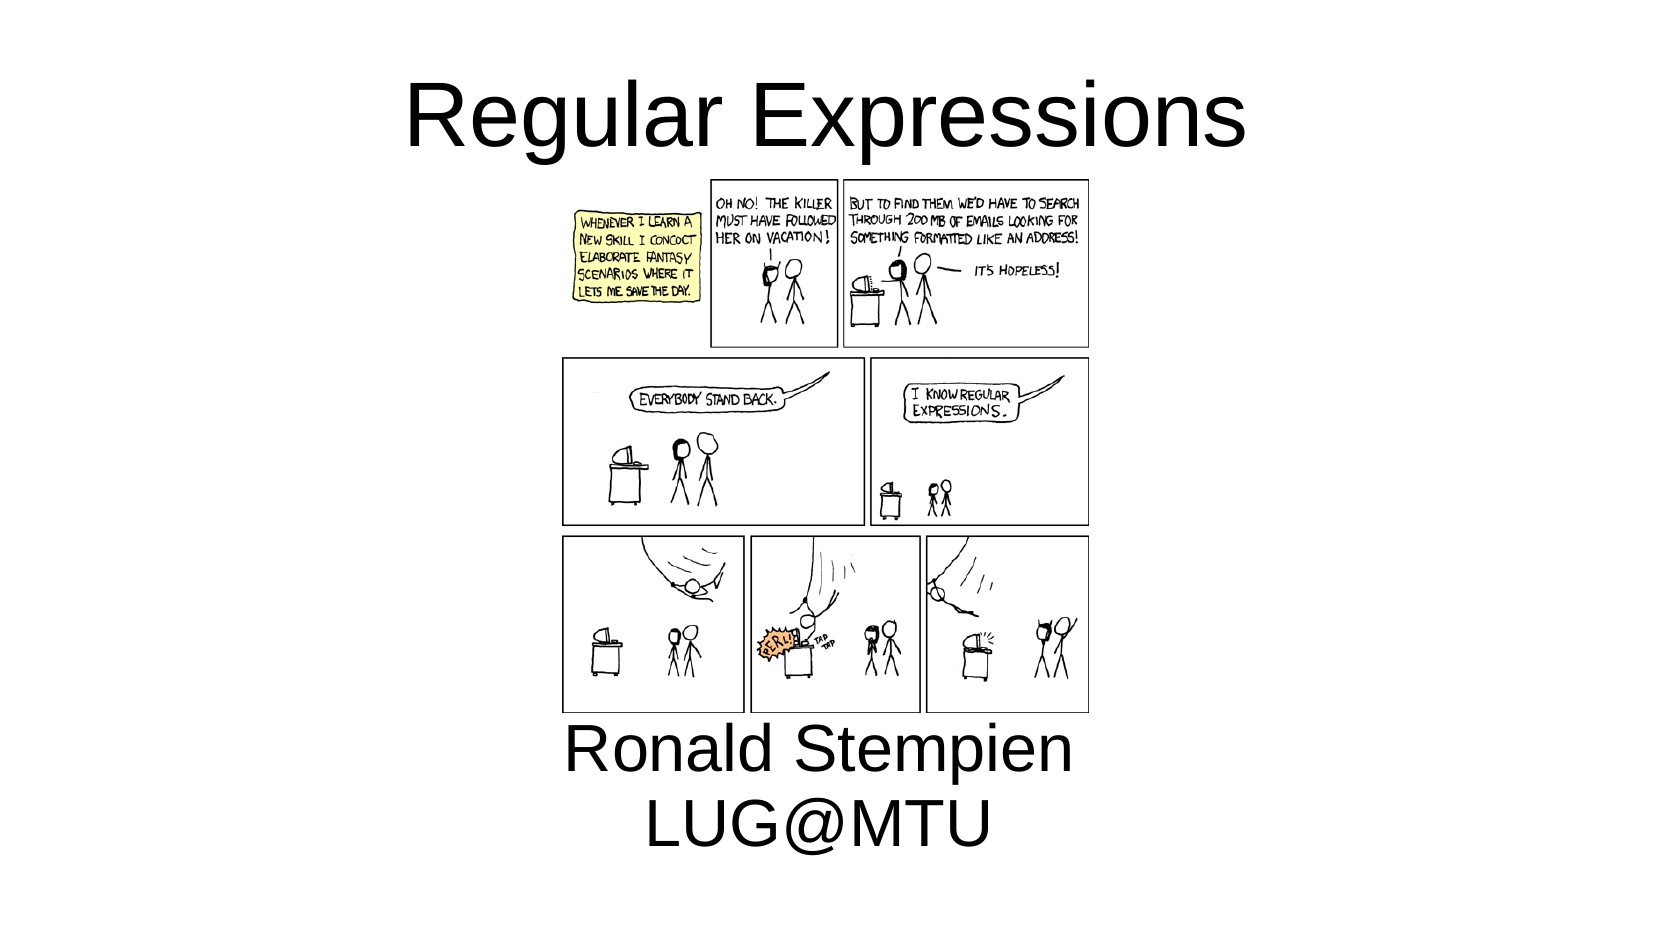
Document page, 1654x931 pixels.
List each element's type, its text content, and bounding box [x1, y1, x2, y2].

title Regular Expressions [82, 37, 1571, 193]
picture [562, 179, 1089, 713]
title Ronald Stempien LUG@MTU [75, 187, 1564, 861]
